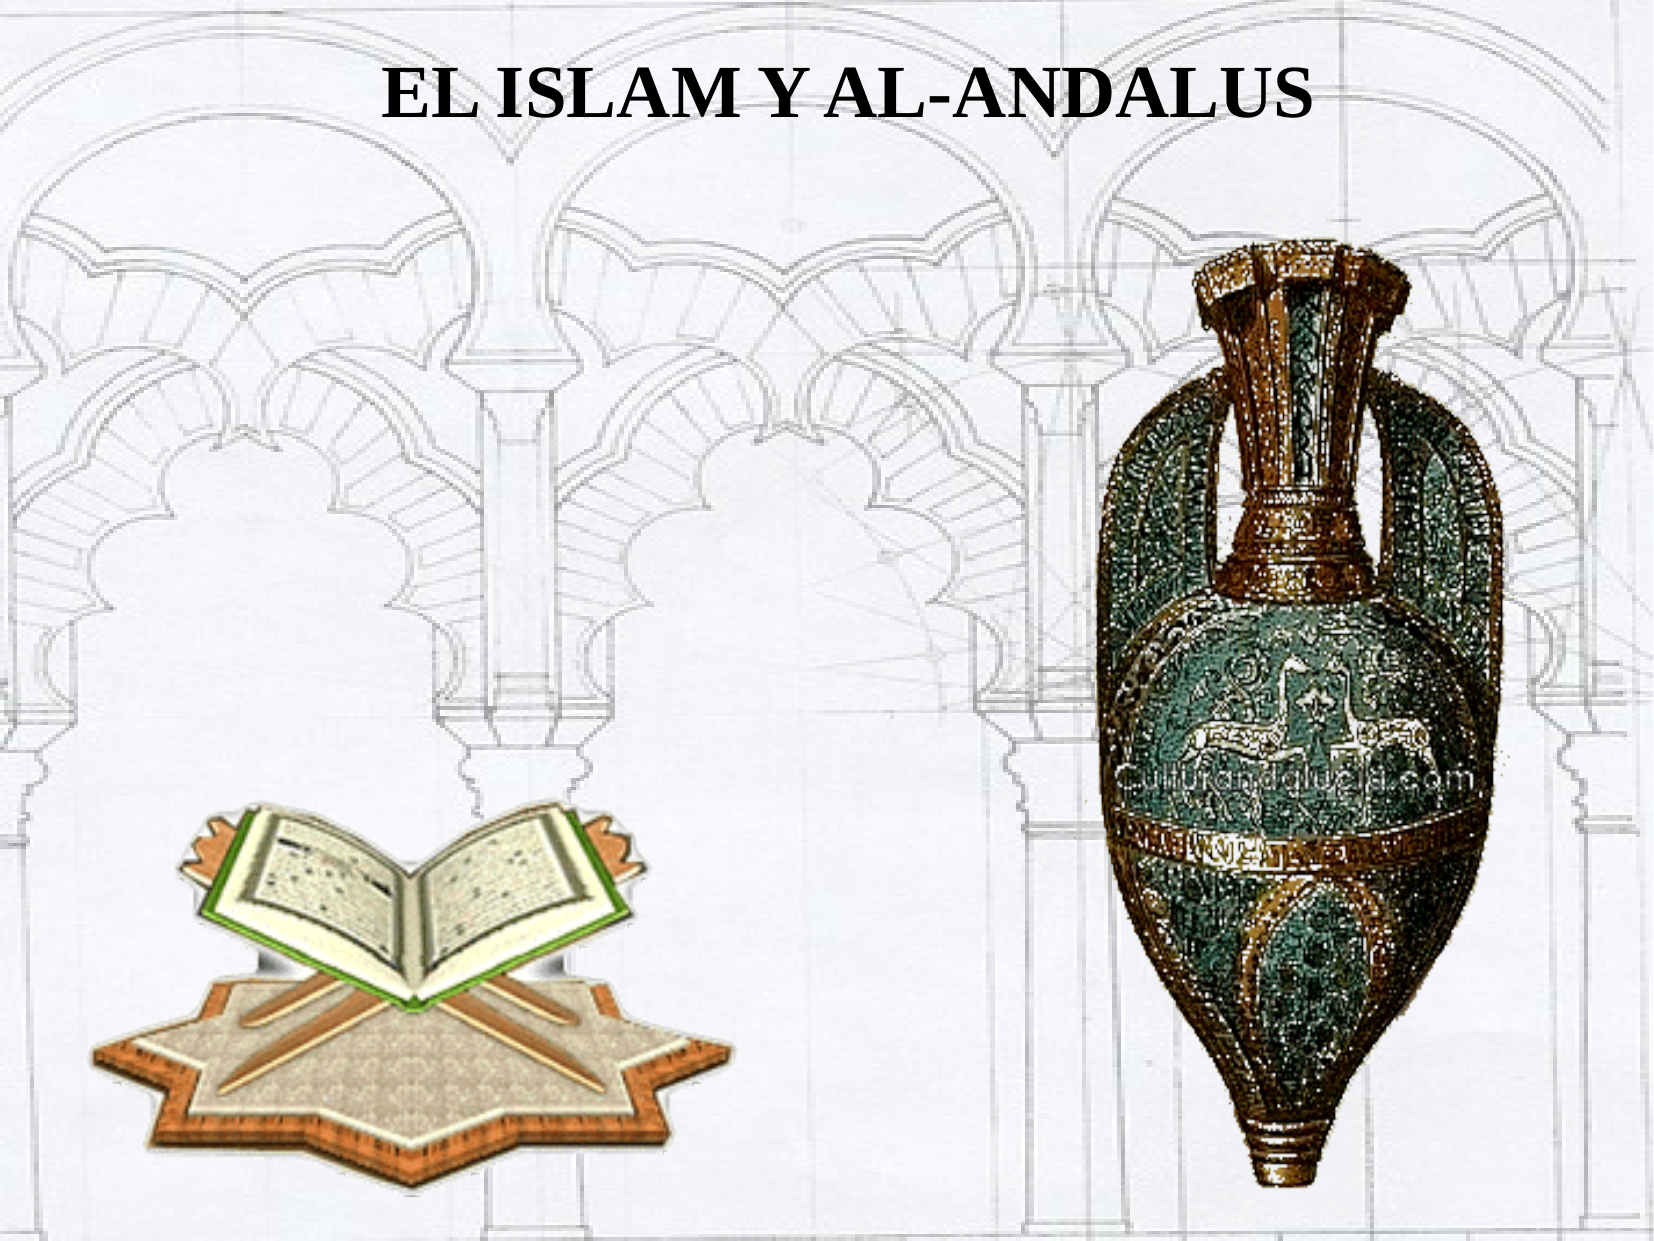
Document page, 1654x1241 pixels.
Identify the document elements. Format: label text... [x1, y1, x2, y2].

picture [0, 0, 1654, 1241]
text_box EL ISLAM Y AL-ANDALUS [366, 42, 1331, 142]
